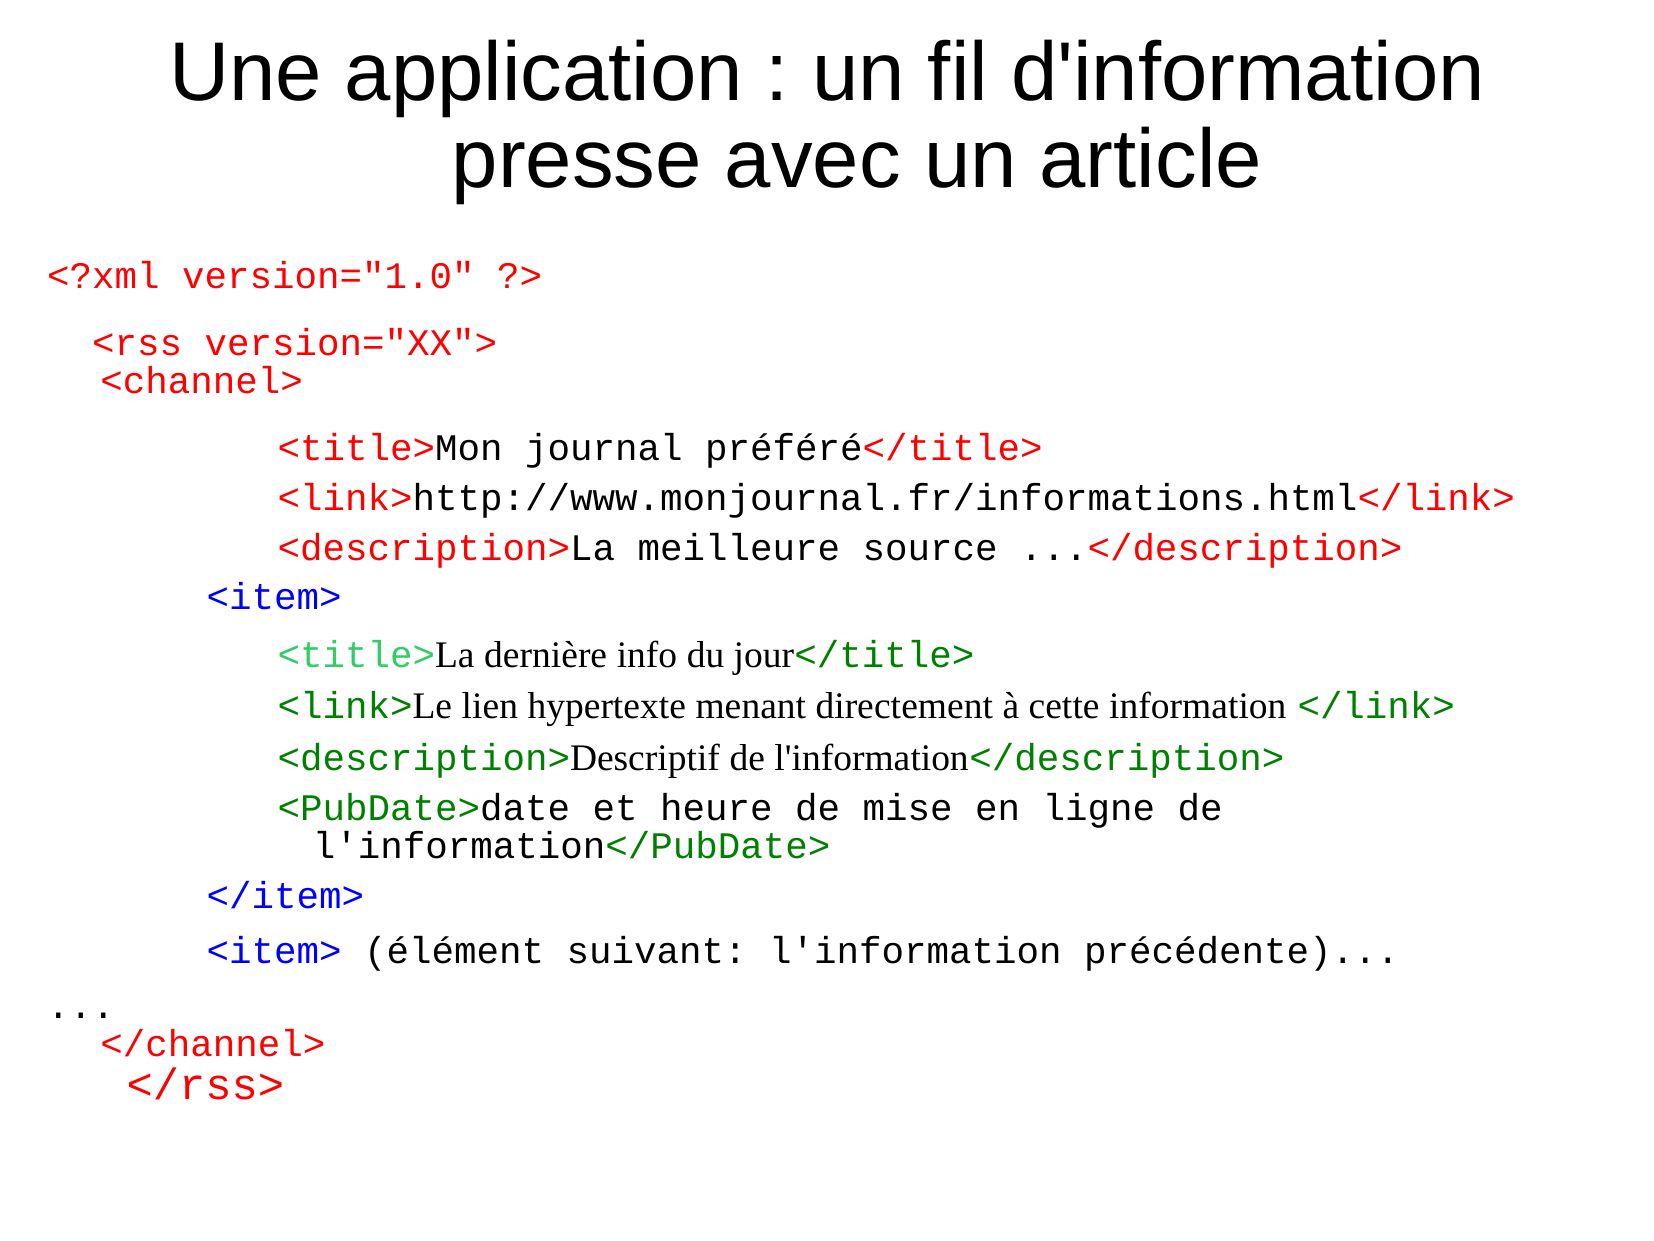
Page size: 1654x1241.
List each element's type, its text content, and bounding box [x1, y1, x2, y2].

title Une application : un fil d'information presse avec un article [121, 0, 1534, 237]
list <?xml version="1.0" ?> <rss version="XX"> <channel> <title>Mon journal préféré</title> <link>http://www.monjournal.fr/informations.html</link> <description>La meilleure source ...</description> <item> <title>La dernière info du jour</title> <link>Le lien hypertexte menant directement à cette information </link> <description>Descriptif de l'information</description> <PubDate>date et heure de mise en ligne de l'information</PubDate> </item> <item> (élément suivant: l'information précédente)... ... </channel> </rss> [29, 257, 1565, 1182]
